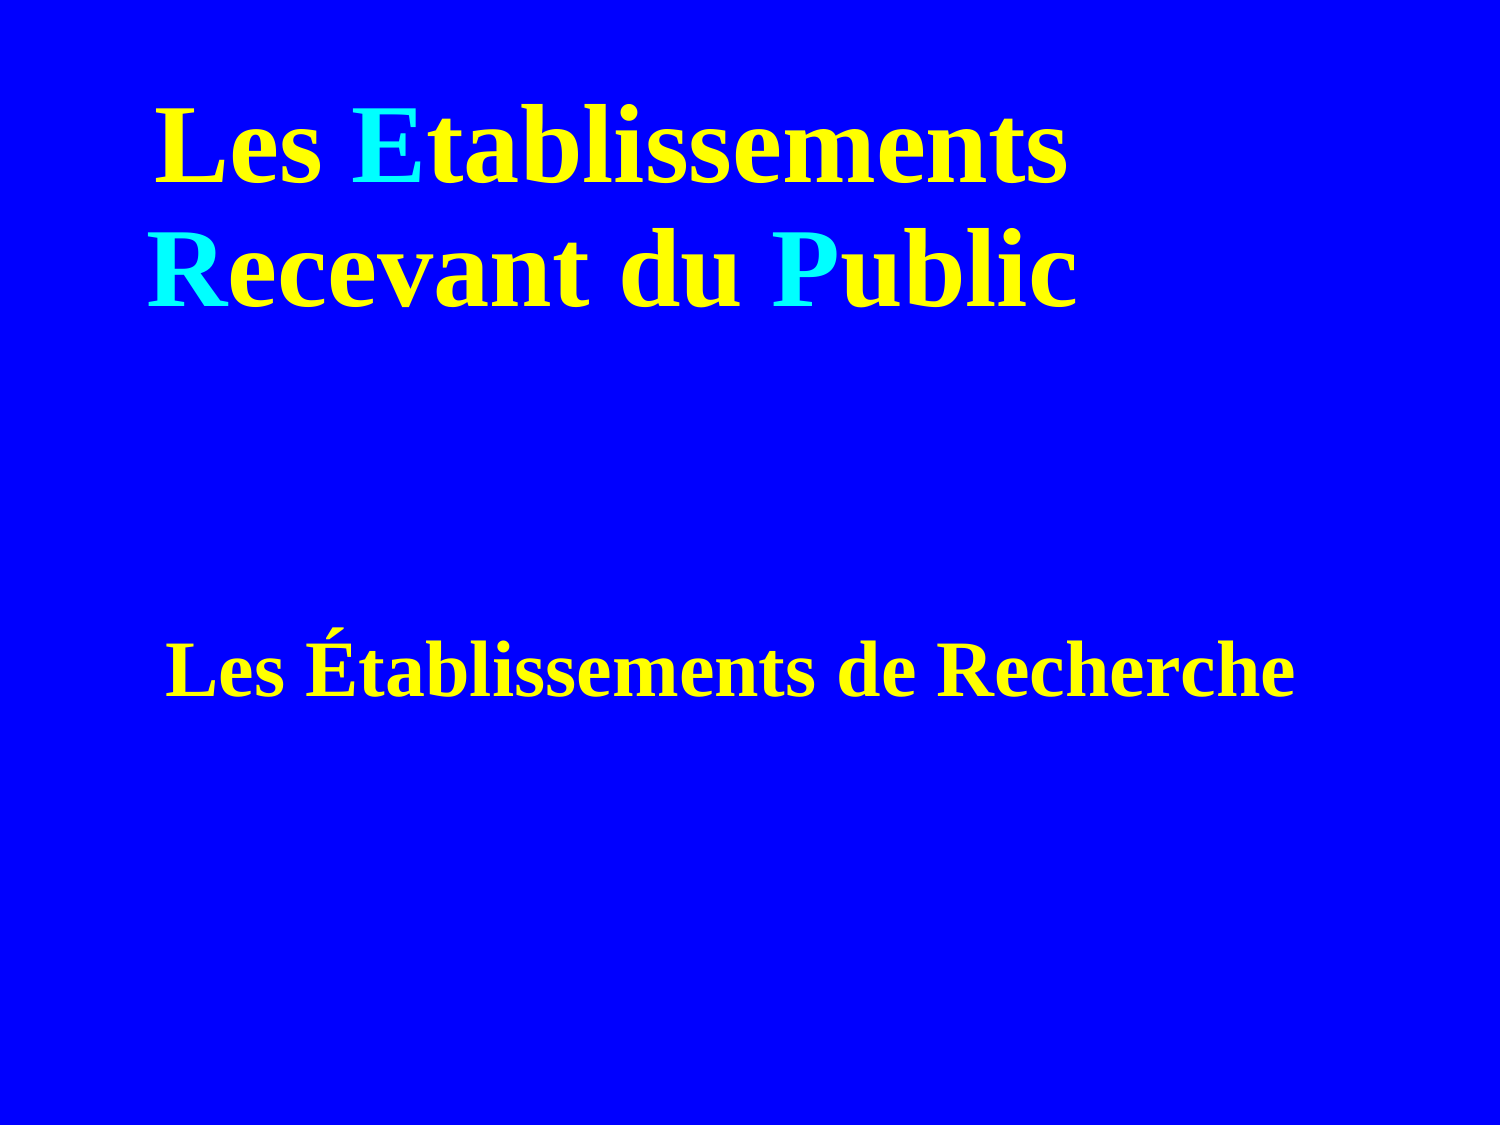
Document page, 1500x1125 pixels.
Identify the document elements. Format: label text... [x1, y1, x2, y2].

title Les Etablissements Recevant du Public [0, 63, 1225, 349]
list Les Établissements de Recherche [50, 624, 1326, 801]
